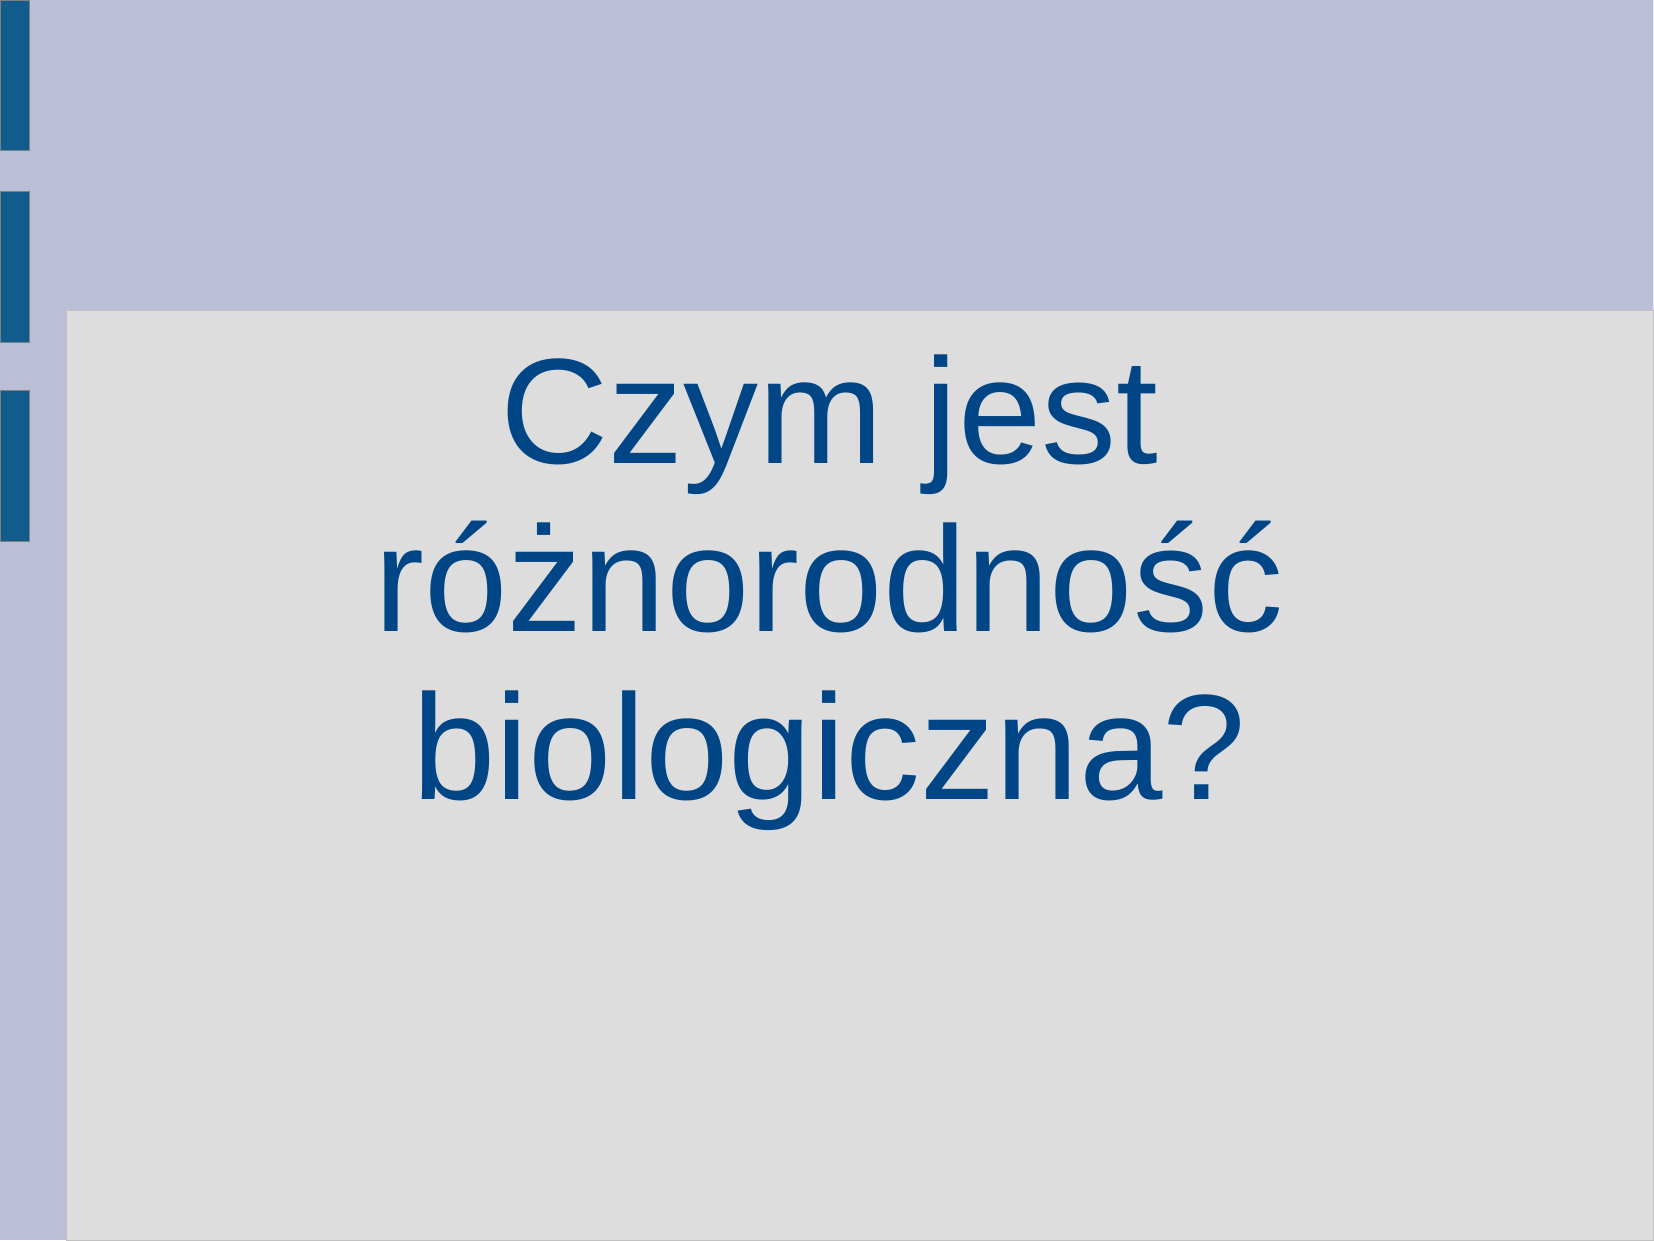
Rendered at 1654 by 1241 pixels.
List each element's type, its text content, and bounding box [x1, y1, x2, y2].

subtitle Czym jest różnorodność biologiczna? [123, 188, 1536, 971]
